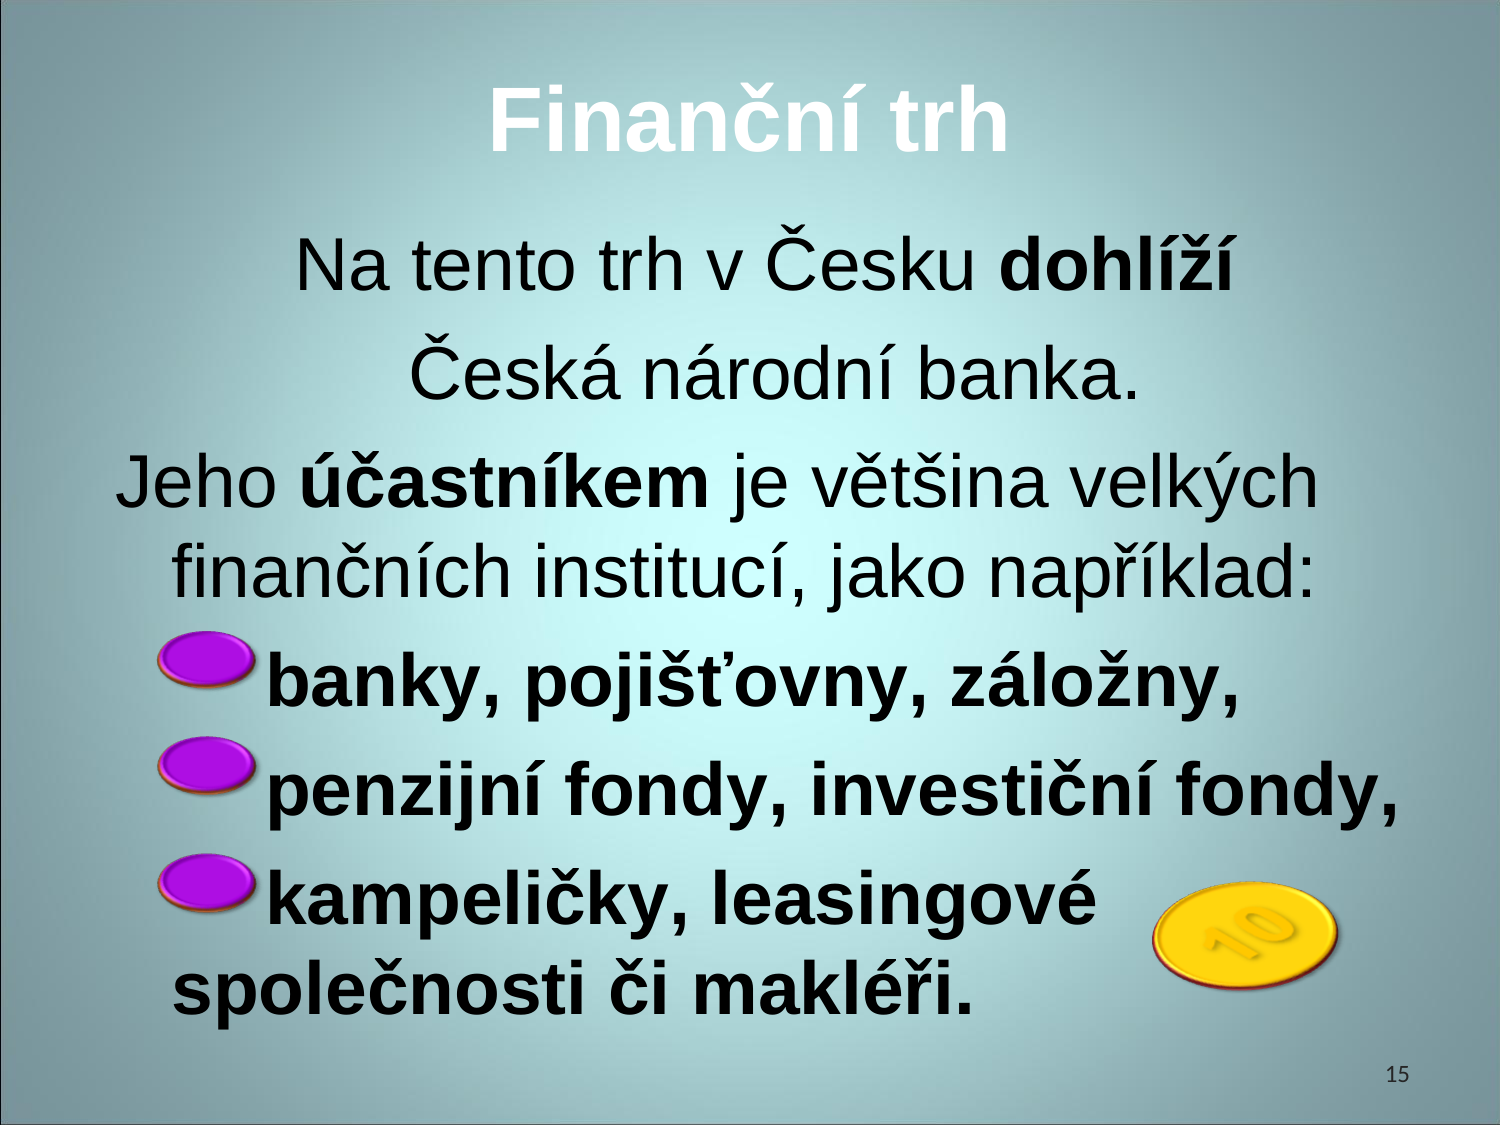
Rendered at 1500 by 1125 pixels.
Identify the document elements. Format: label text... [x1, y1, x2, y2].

text_box <číslo> [1074, 1042, 1426, 1103]
title Finanční trh [75, 45, 1426, 185]
picture [1091, 847, 1405, 1030]
list Na tento trh v Česku dohlíží Česká národní banka. Jeho účastníkem je většina velkých finančních institucí, jako například: banky, pojišťovny, záložny, penzijní fondy, investiční fondy, kampeličky, leasingové společnosti či makléři. [100, 207, 1451, 1125]
picture [128, 615, 290, 709]
picture [128, 720, 291, 816]
picture [128, 837, 291, 934]
picture [0, 0, 1500, 1125]
